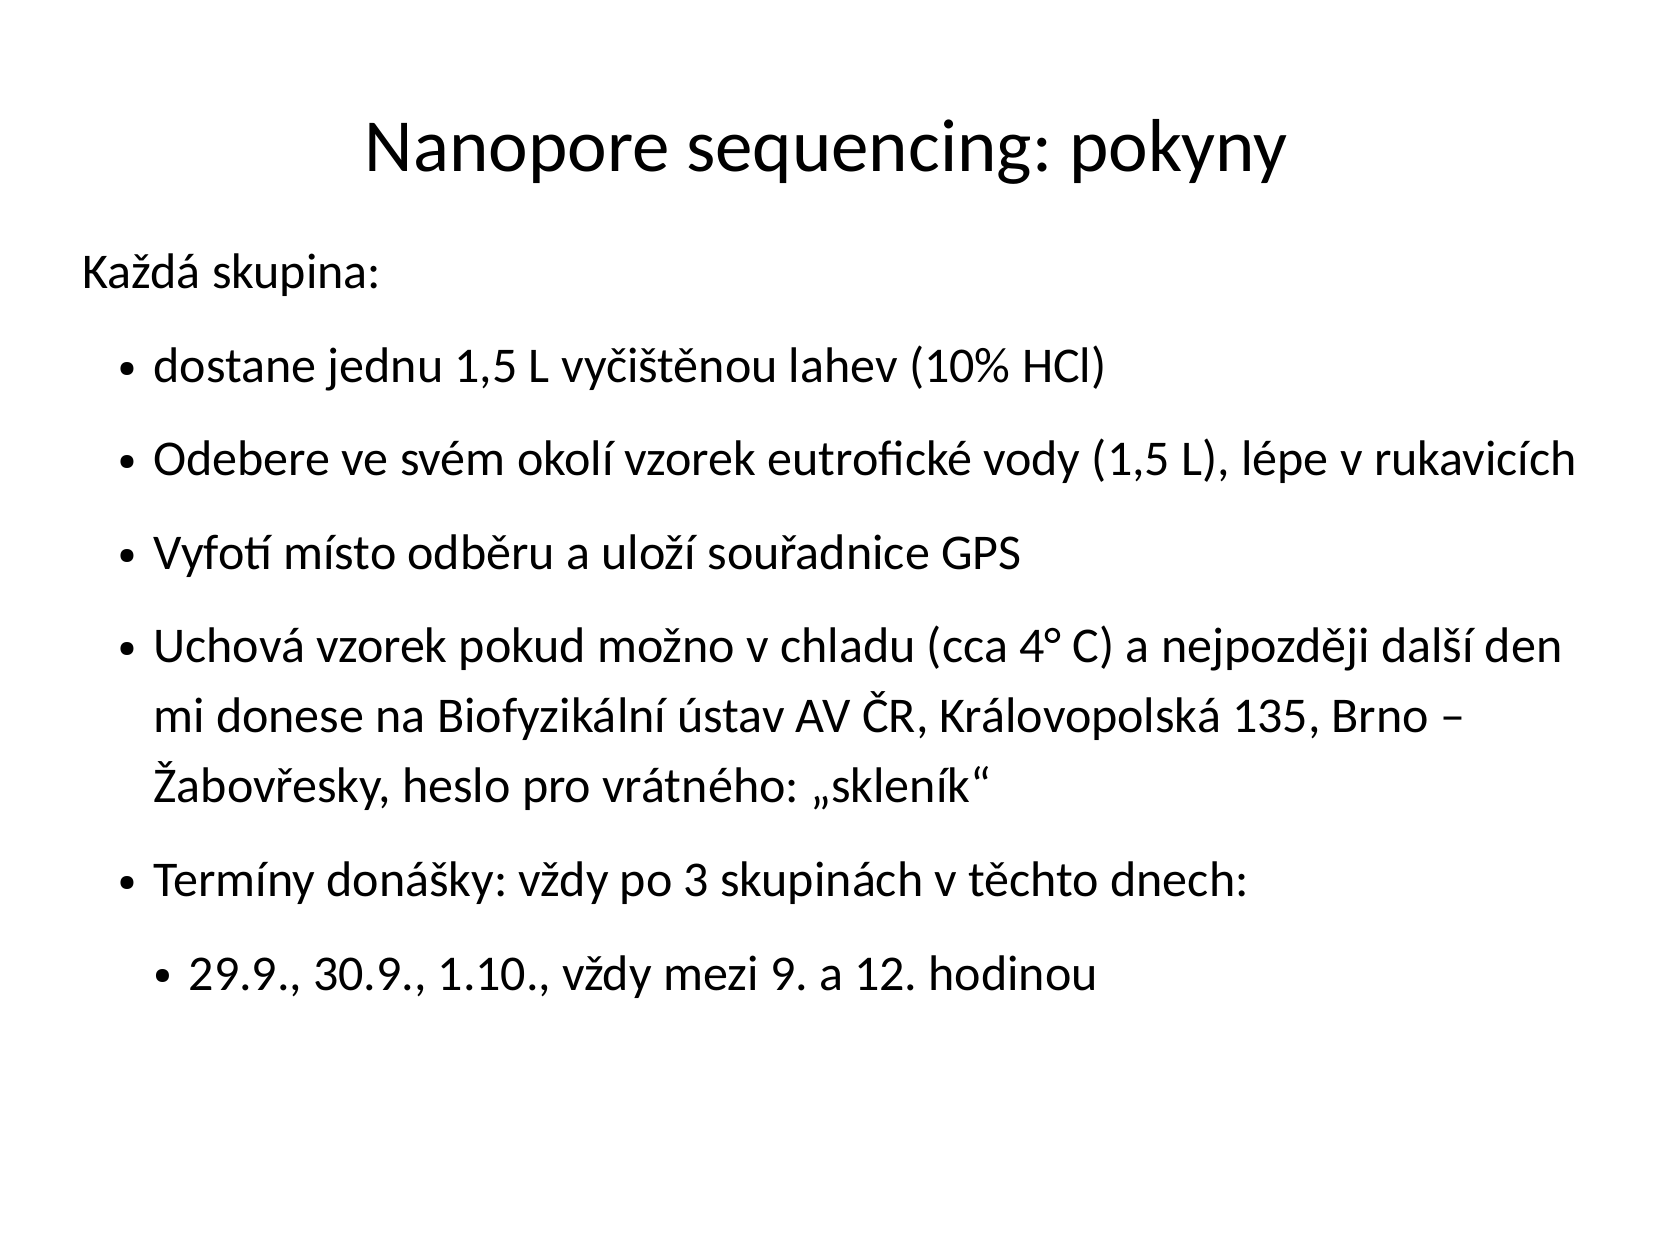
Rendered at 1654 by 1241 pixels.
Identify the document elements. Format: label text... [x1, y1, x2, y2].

title Nanopore sequencing: pokyny [82, 49, 1571, 231]
subtitle Každá skupina: dostane jednu 1,5 L vyčištěnou lahev (10% HCl) Odebere ve svém okolí vzorek eutrofické vody (1,5 L), lépe v rukavicích Vyfotí místo odběru a uloží souřadnice GPS Uchová vzorek pokud možno v chladu (cca 4° C) a nejpozději další den mi donese na Biofyzikální ústav AV ČR, Královopolská 135, Brno – Žabovřesky, heslo pro vrátného: „skleník“ Termíny donášky: vždy po 3 skupinách v těchto dnech: 29.9., 30.9., 1.10., vždy mezi 9. a 12. hodinou [82, 231, 1619, 1190]
